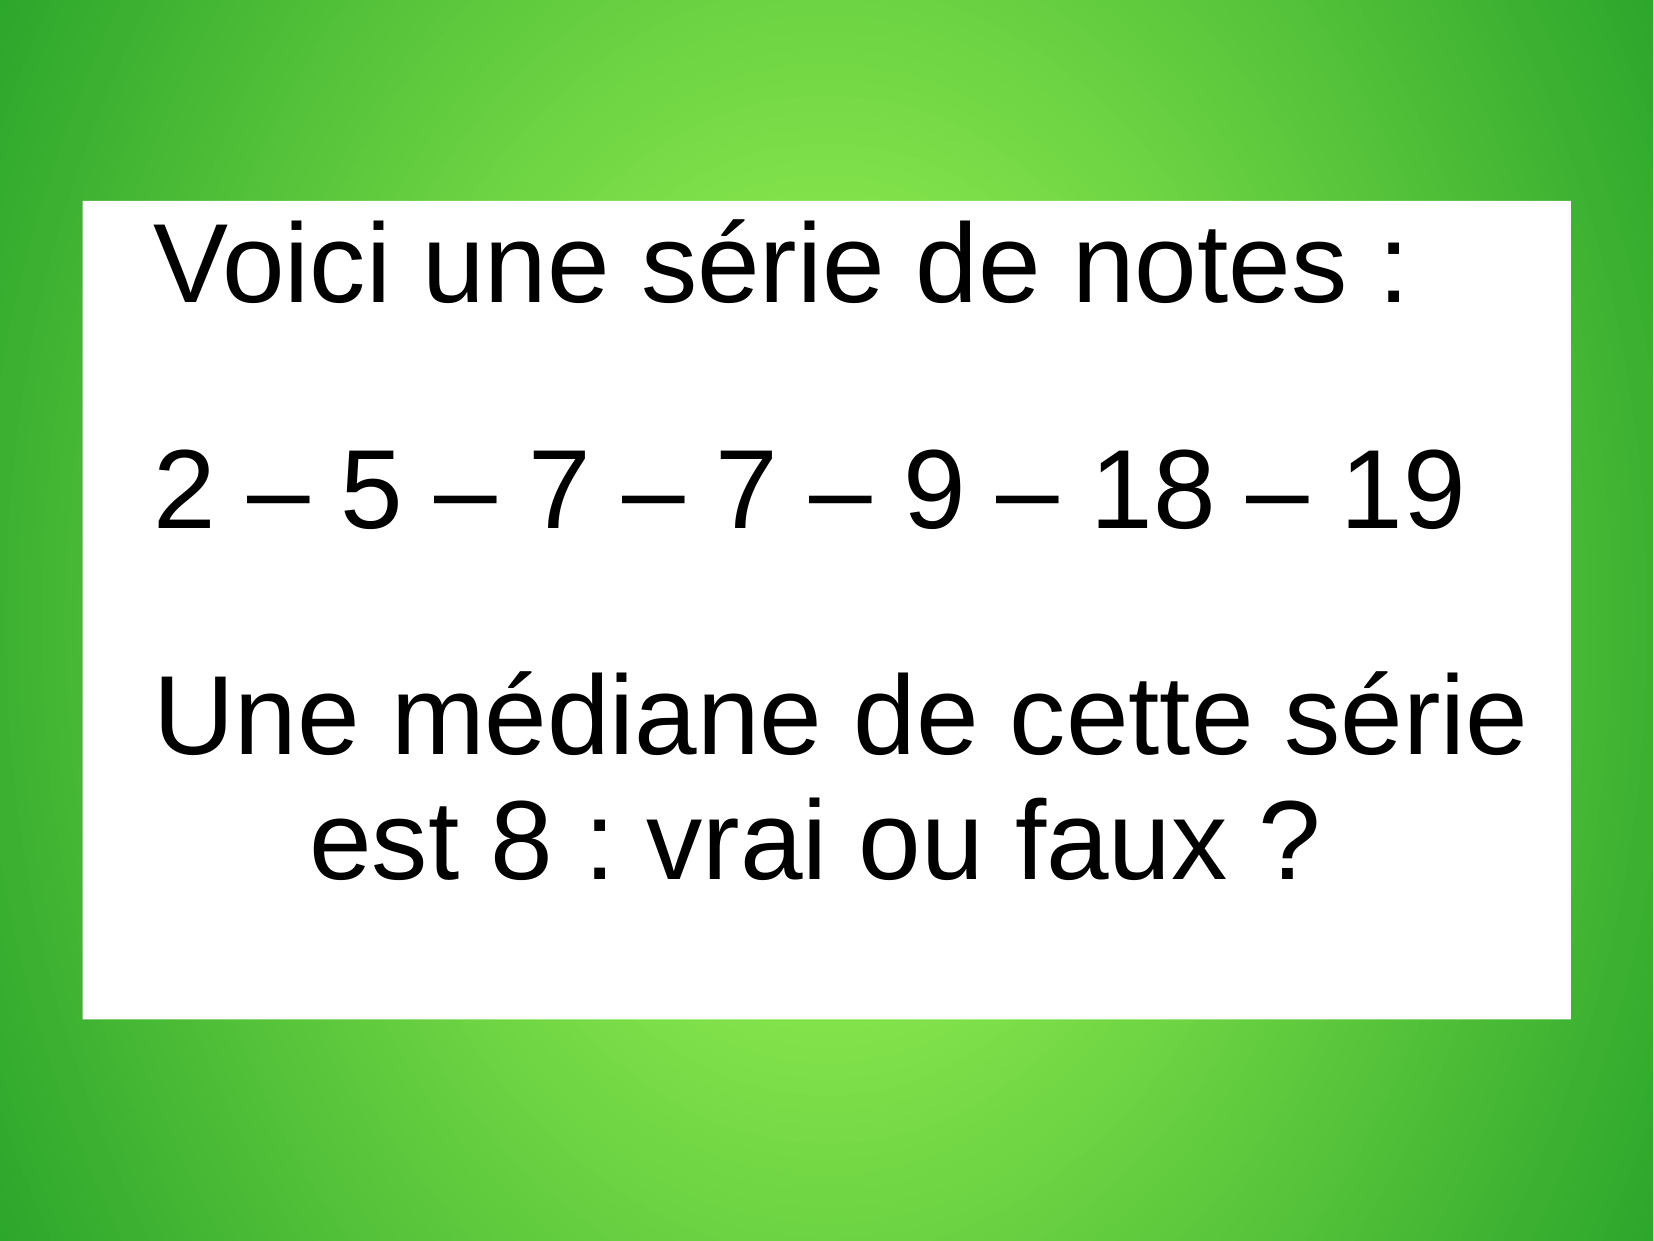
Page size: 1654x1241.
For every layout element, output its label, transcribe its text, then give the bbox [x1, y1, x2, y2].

picture [0, 0, 1654, 1241]
list Voici une série de notes : 2 – 5 – 7 – 7 – 9 – 18 – 19 Une médiane de cette série est 8 : vrai ou faux ? [82, 200, 1571, 1020]
